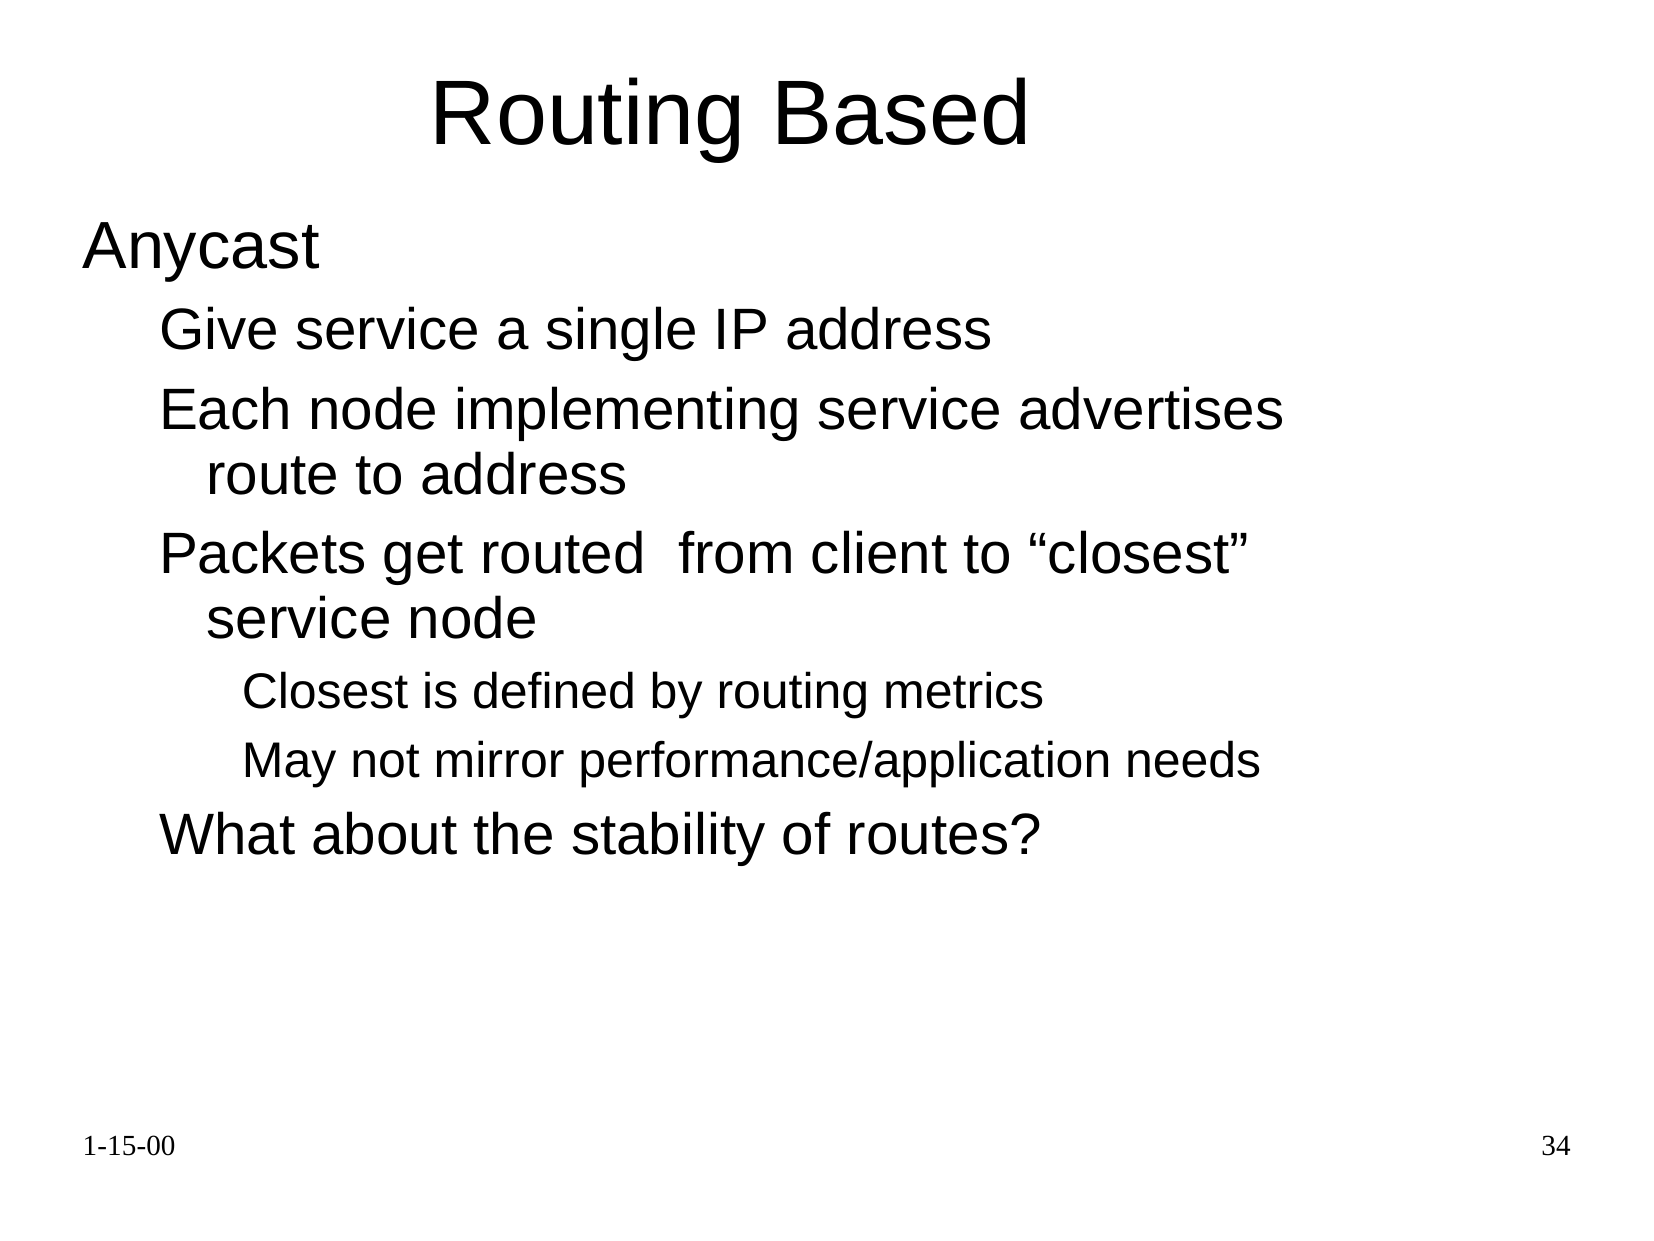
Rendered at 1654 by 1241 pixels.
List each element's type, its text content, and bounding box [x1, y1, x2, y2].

title Routing Based [49, 49, 1438, 176]
list Anycast Give service a single IP address Each node implementing service advertises route to address Packets get routed from client to “closest” service node Closest is defined by routing metrics May not mirror performance/application needs What about the stability of routes? [49, 200, 1438, 1015]
